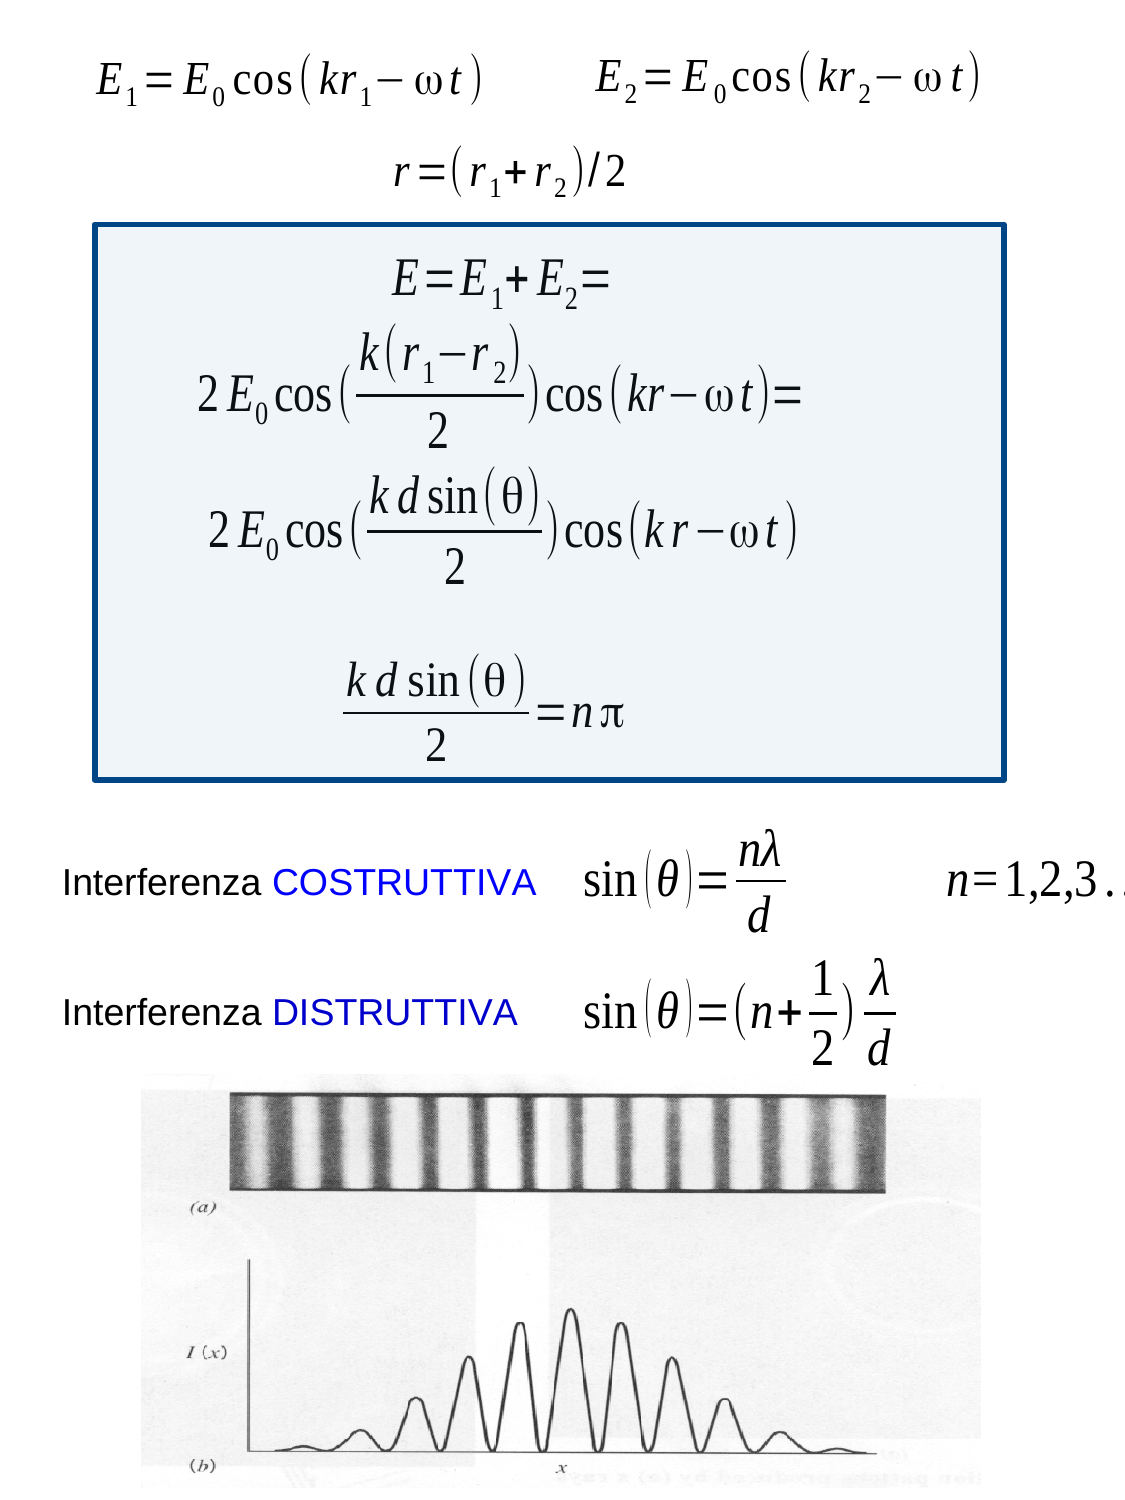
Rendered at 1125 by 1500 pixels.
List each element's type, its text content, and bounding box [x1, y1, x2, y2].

text_box Interferenza COSTRUTTIVA [47, 850, 571, 911]
chart [381, 141, 650, 210]
text_box Interferenza DISTRUTTIVA [47, 980, 567, 1041]
chart [581, 47, 1004, 116]
chart [571, 813, 1125, 1076]
text_box [94, 224, 1004, 780]
chart [82, 50, 505, 118]
picture [141, 1074, 981, 1489]
